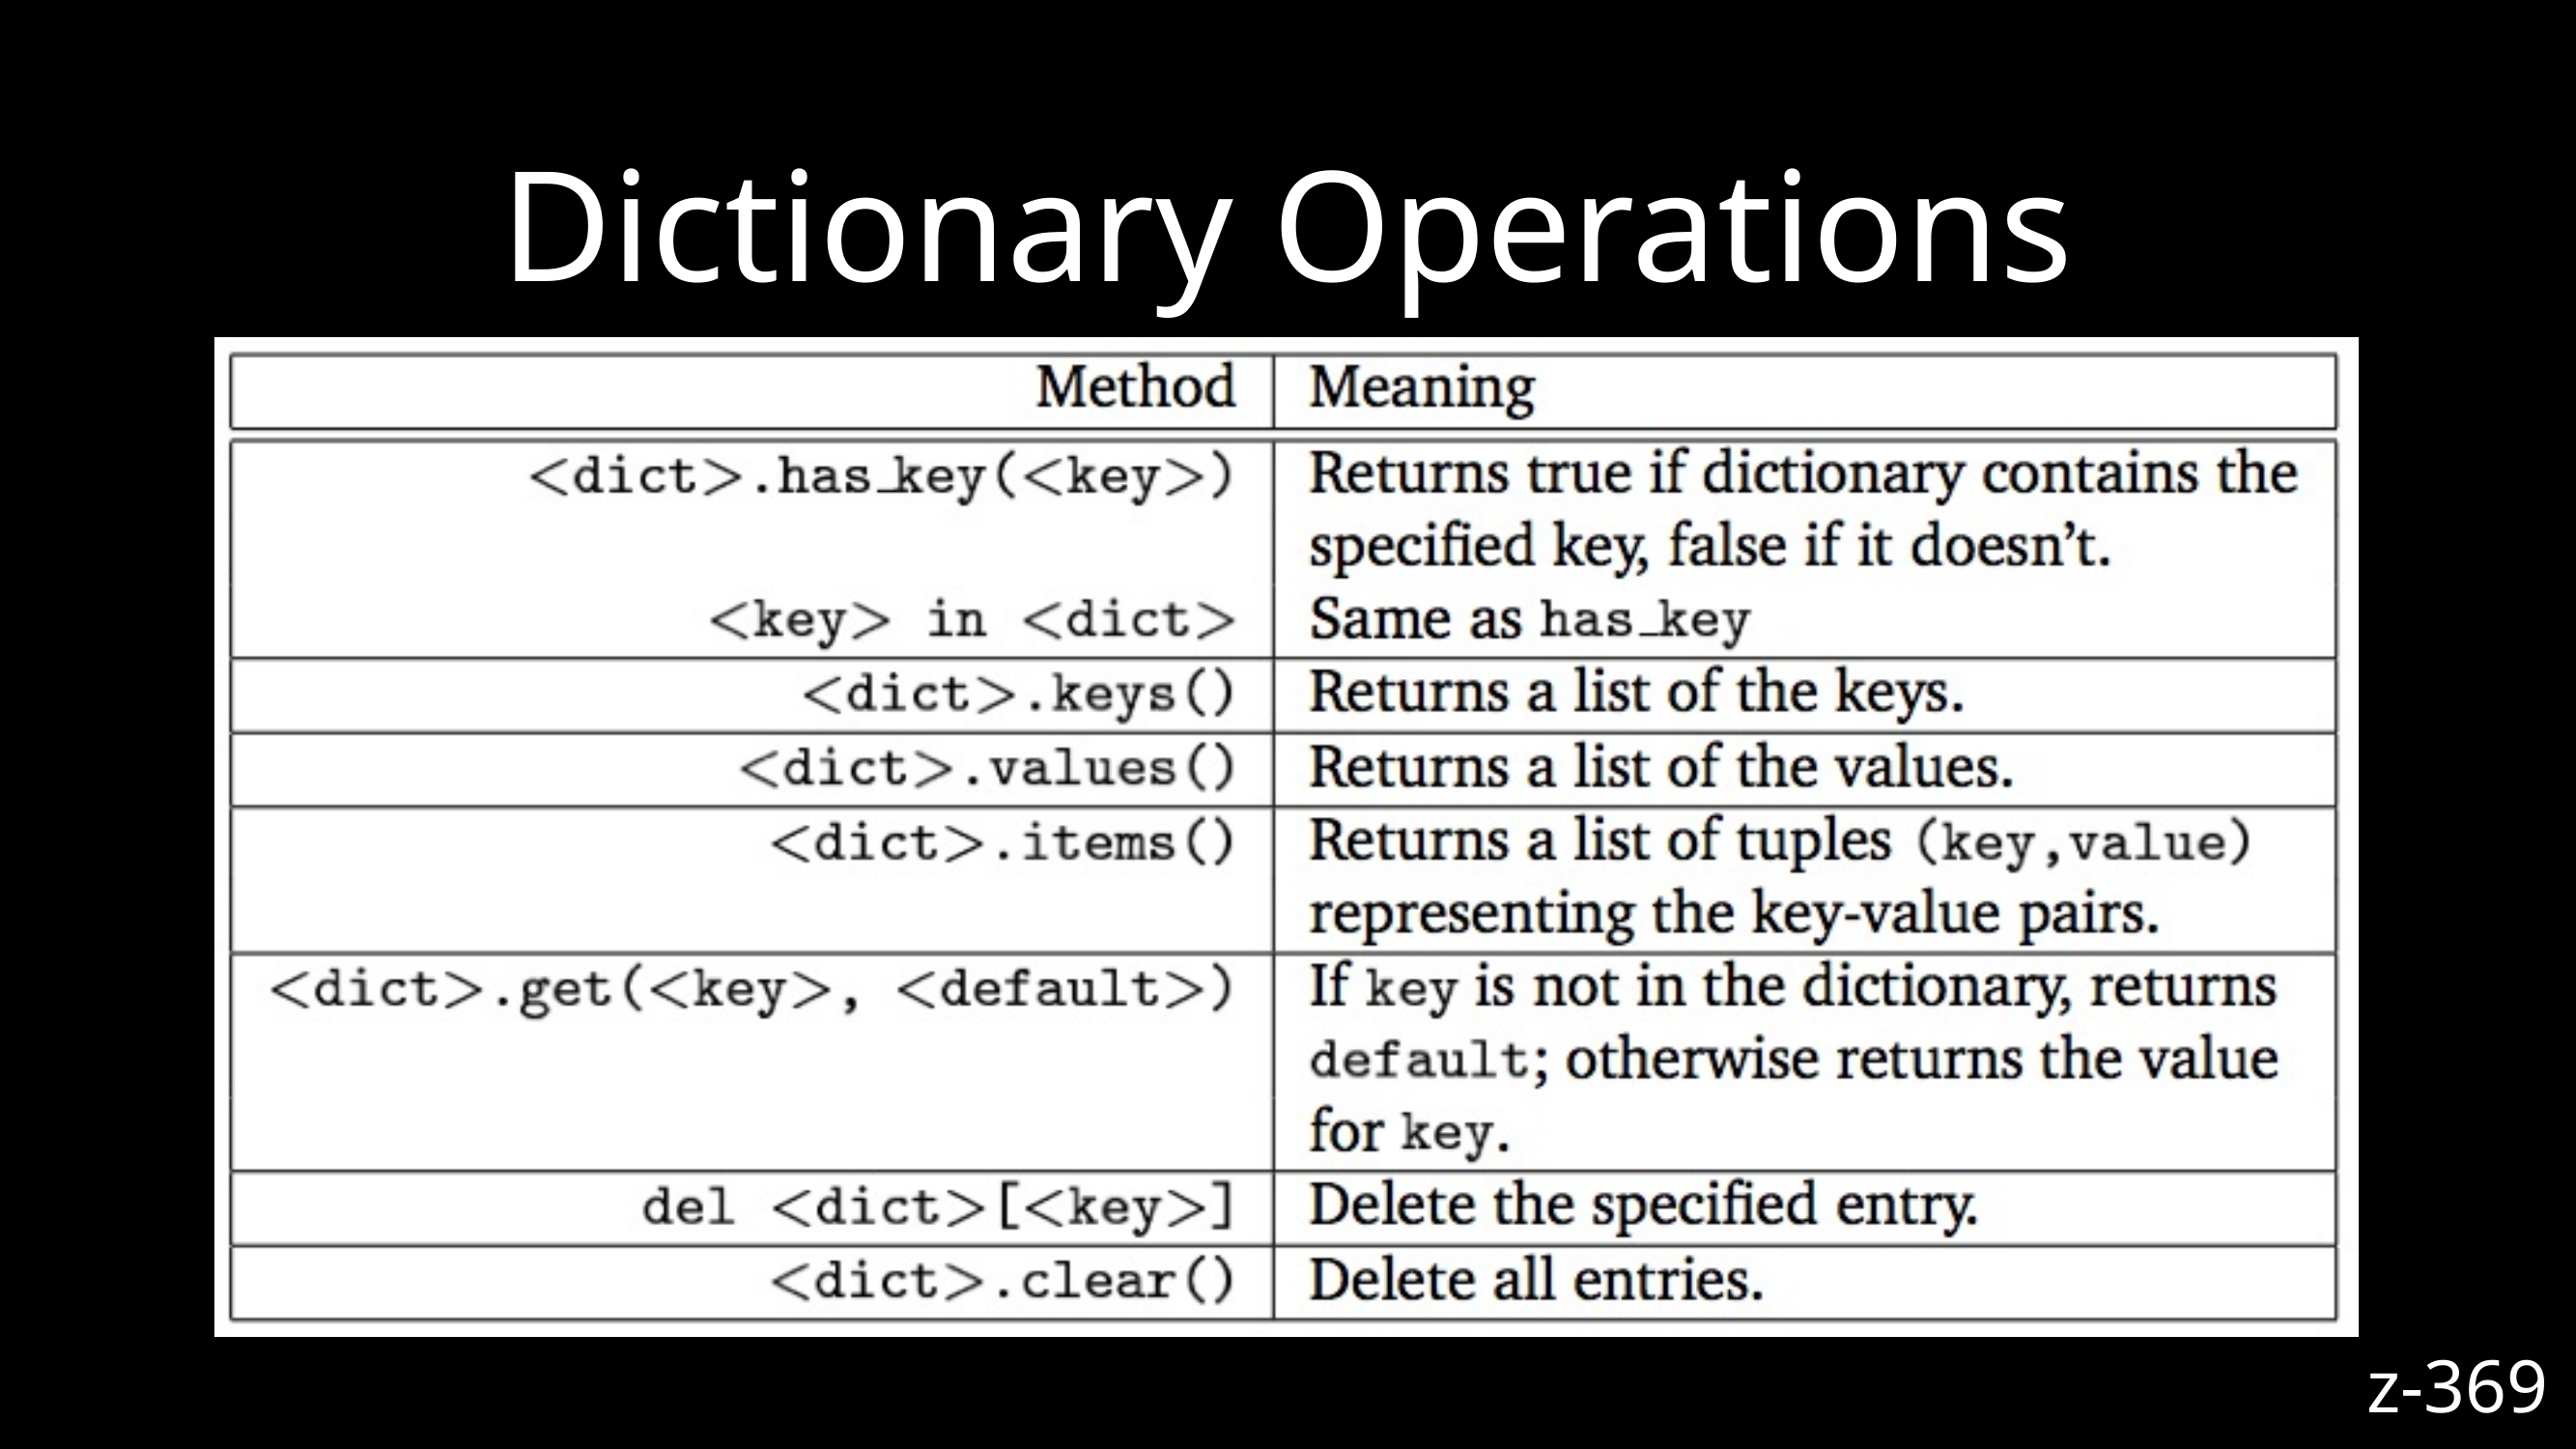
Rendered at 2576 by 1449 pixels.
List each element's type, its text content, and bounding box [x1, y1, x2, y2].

picture [214, 337, 2359, 1337]
title Dictionary Operations [183, 38, 2392, 403]
text_box z-369 [2365, 1340, 2549, 1428]
